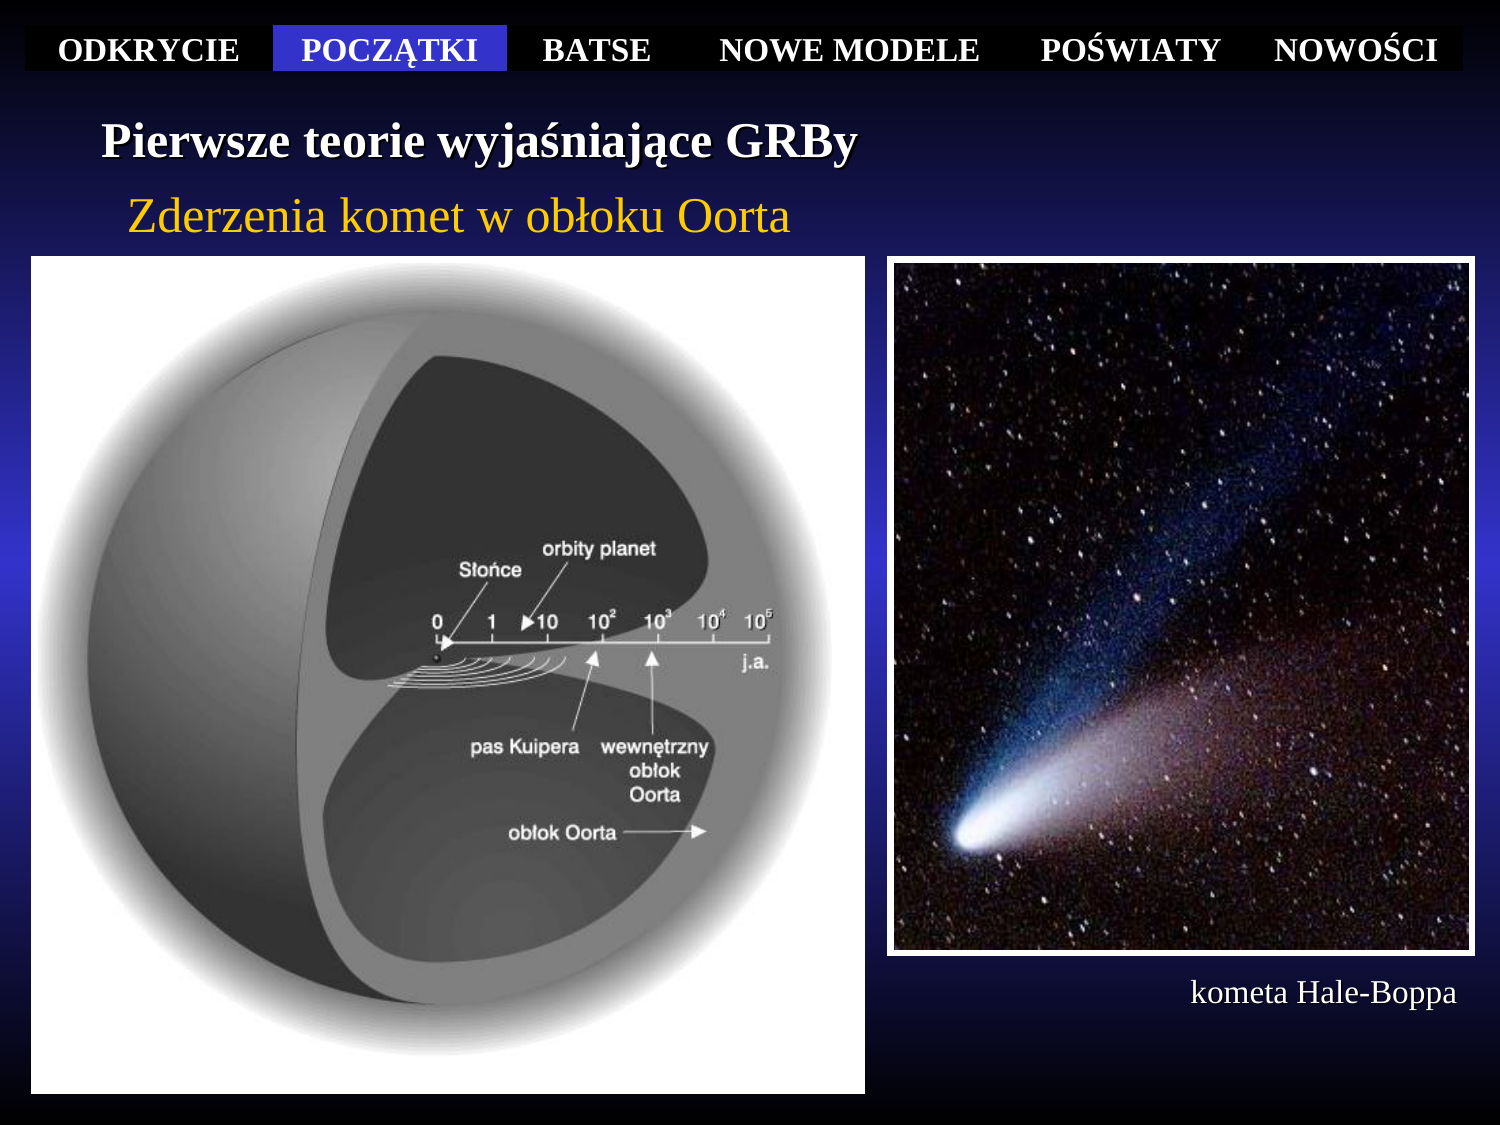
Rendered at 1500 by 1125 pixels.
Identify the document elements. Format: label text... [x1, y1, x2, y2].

text_box Zderzenia komet w obłoku Oorta [112, 176, 807, 251]
table_header POCZĄTKI [273, 25, 507, 71]
table_header ODKRYCIE [25, 25, 273, 71]
table_header NOWE MODELE [688, 25, 1013, 71]
table_header NOWOŚCI [1250, 25, 1463, 71]
table_header POŚWIATY [1013, 25, 1250, 71]
picture [37, 262, 859, 1088]
text_box Pierwsze teorie wyjaśniające GRBy [87, 99, 875, 176]
picture [893, 262, 1469, 951]
text_box kometa Hale-Boppa [1175, 962, 1473, 1018]
table_header BATSE [507, 25, 688, 71]
